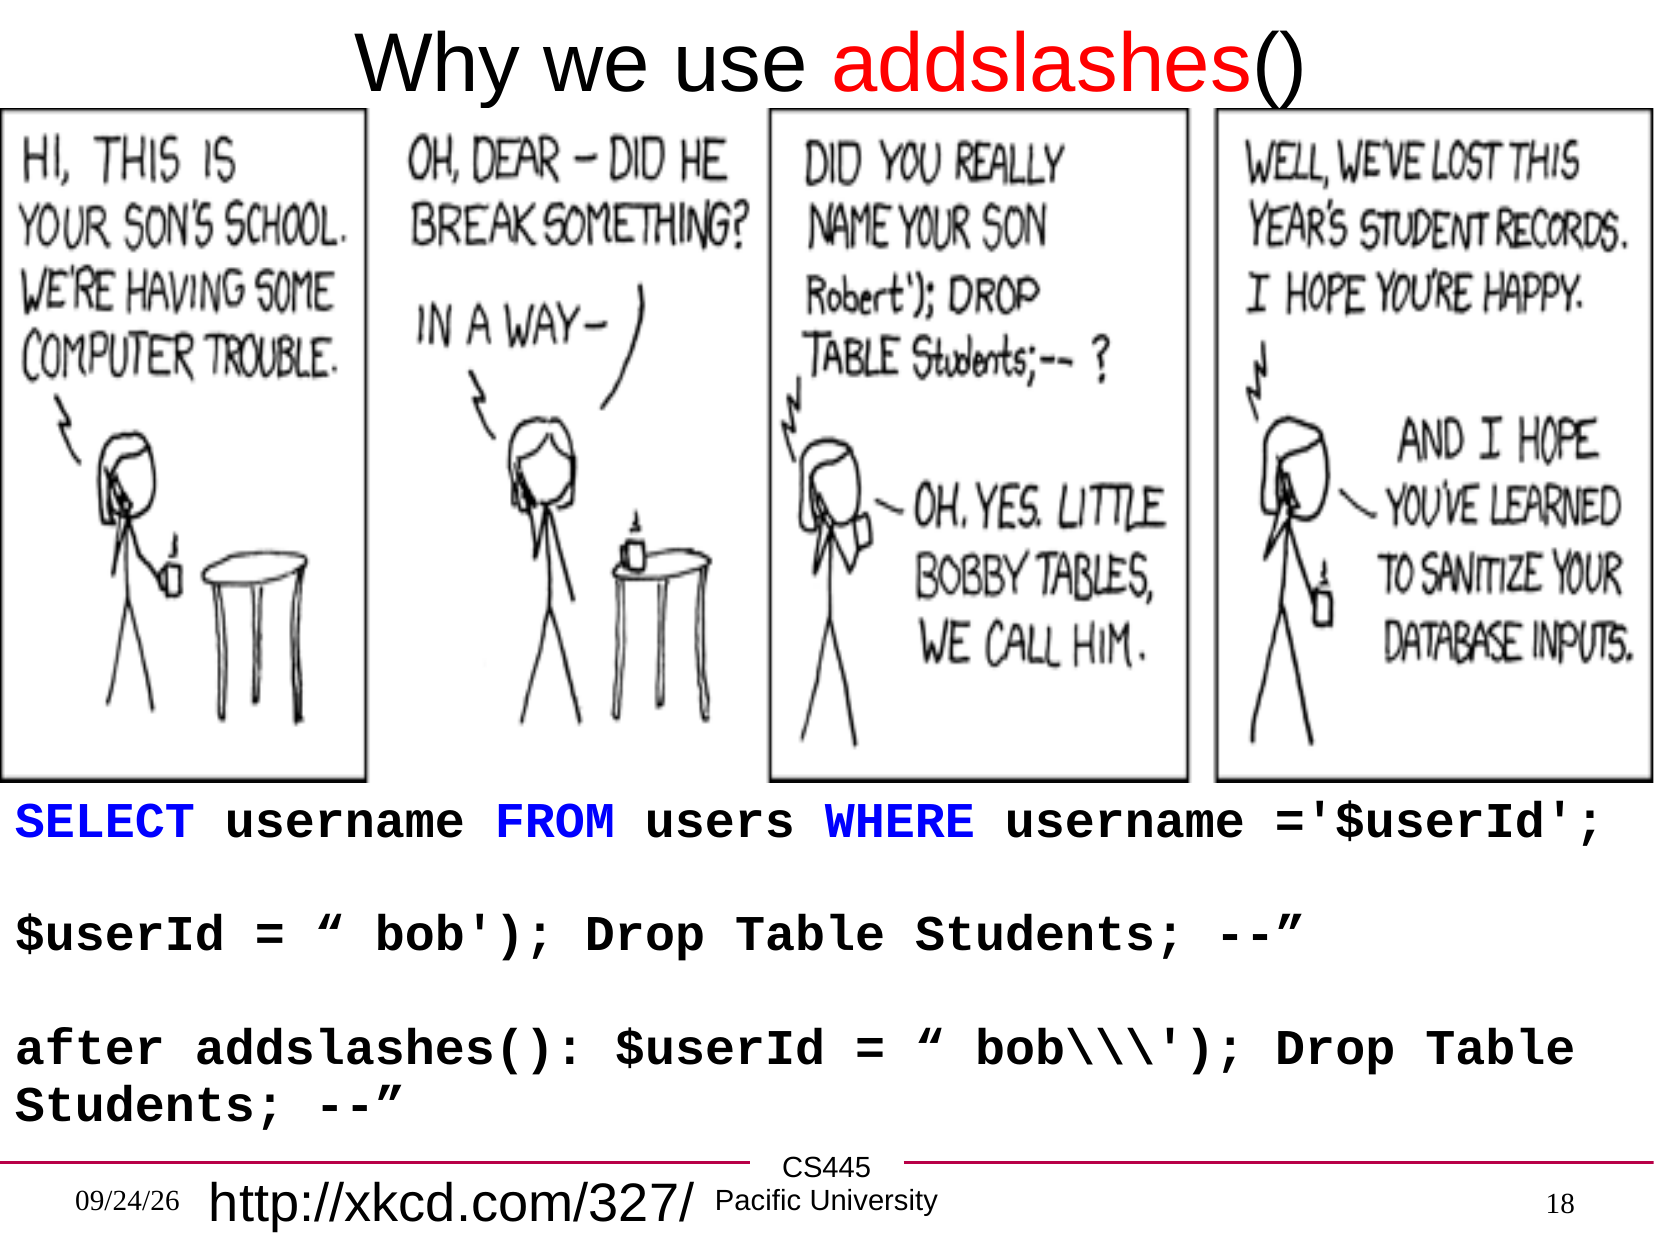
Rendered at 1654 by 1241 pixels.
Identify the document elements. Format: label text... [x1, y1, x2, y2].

title Why we use addslashes() [86, 15, 1576, 108]
text_box http://xkcd.com/327/ [194, 1164, 875, 1241]
picture [0, 108, 1654, 783]
text_box SELECT username FROM users WHERE username ='$userId'; $userId = “ bob'); Drop Table Students; --” after addslashes(): $userId = “ bob\\\'); Drop Table Students; --” [0, 788, 1636, 1144]
